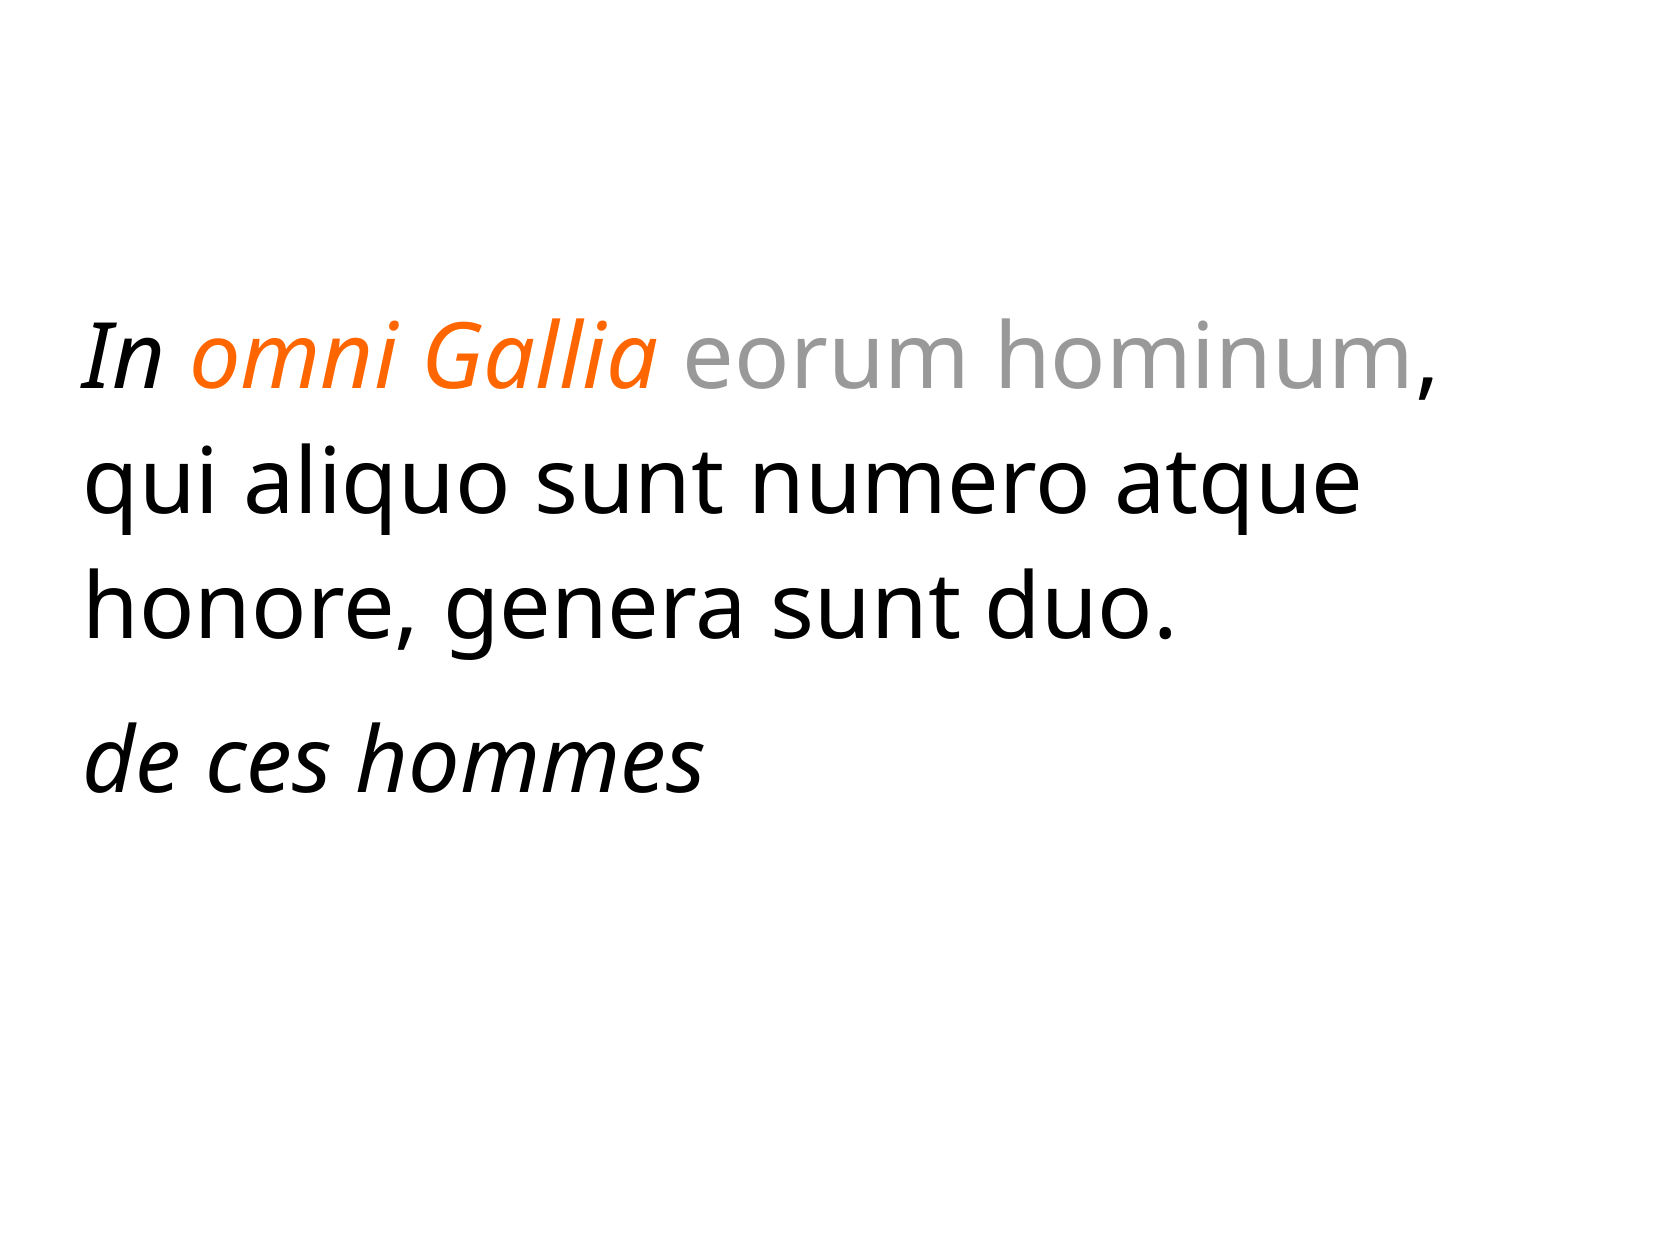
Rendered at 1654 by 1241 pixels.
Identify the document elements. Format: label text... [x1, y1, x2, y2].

list In omni Gallia eorum hominum, qui aliquo sunt numero atque honore, genera sunt duo. de ces hommes [82, 290, 1571, 1109]
